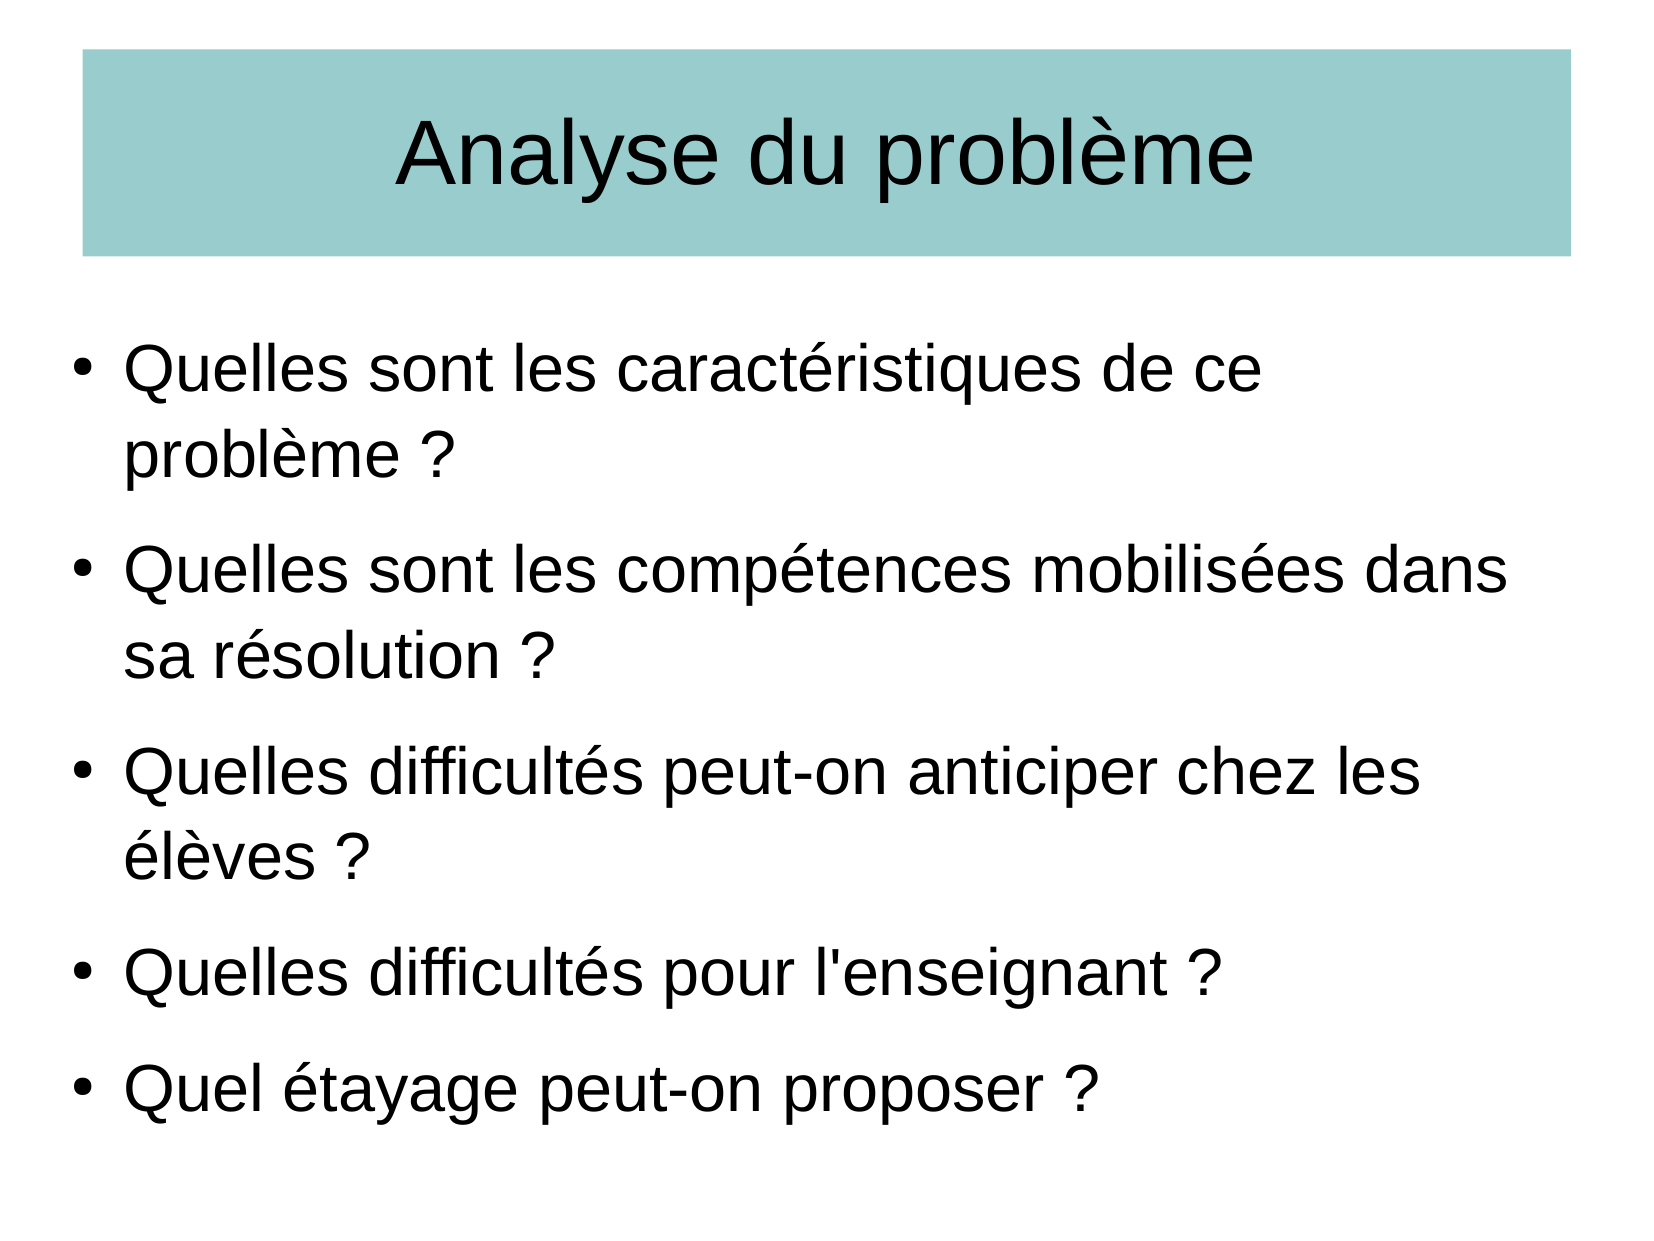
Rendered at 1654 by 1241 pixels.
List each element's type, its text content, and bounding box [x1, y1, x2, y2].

title Analyse du problème [82, 49, 1571, 257]
list Quelles sont les caractéristiques de ce problème ? Quelles sont les compétences mobilisées dans sa résolution ? Quelles difficultés peut-on anticiper chez les élèves ? Quelles difficultés pour l'enseignant ? Quel étayage peut-on proposer ? [53, 319, 1595, 1115]
